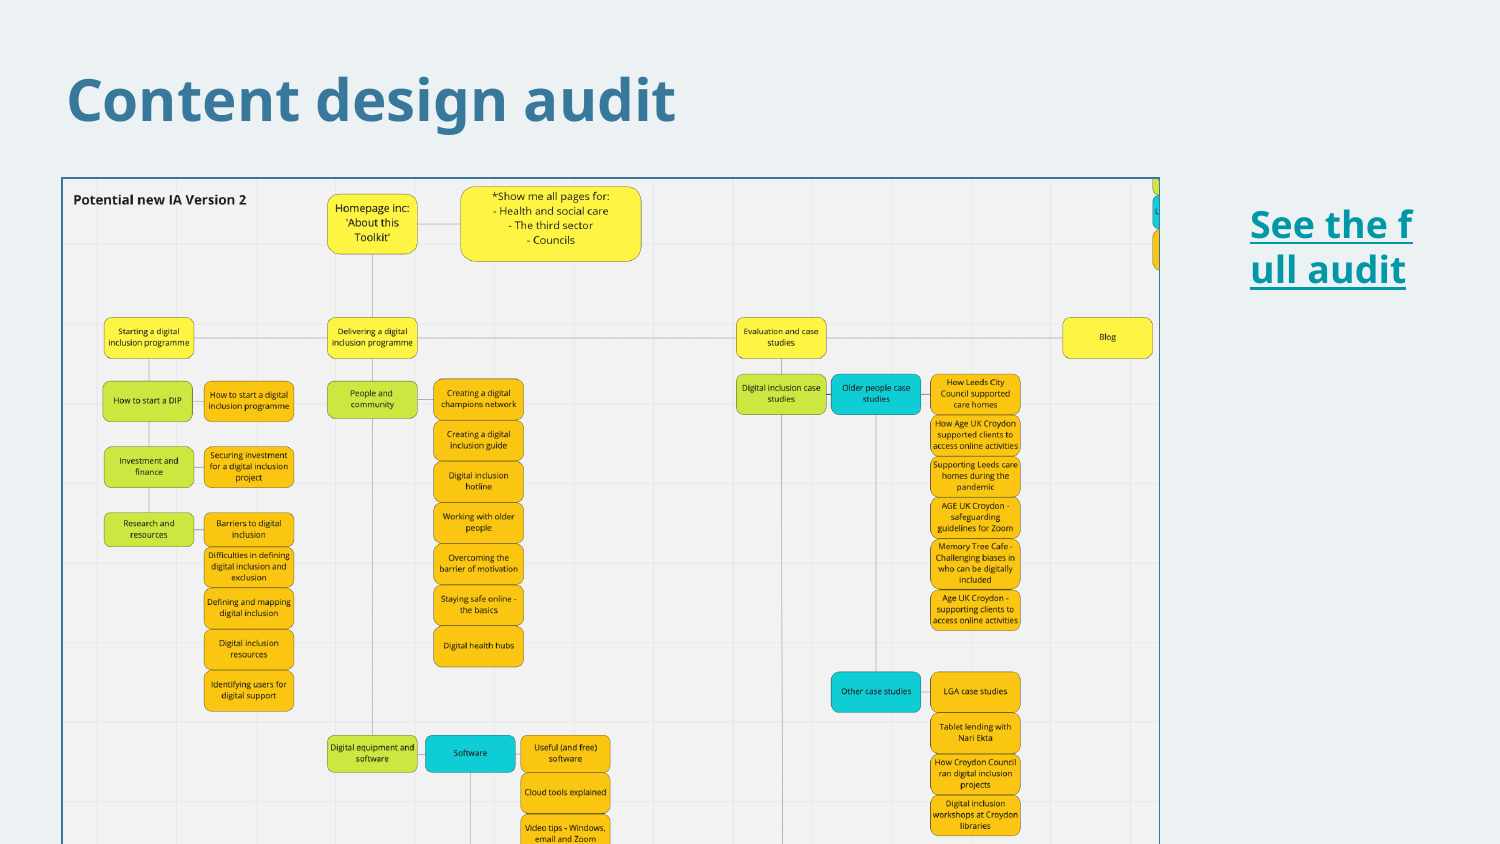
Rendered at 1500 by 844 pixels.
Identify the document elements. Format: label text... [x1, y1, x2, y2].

title Content design audit [51, 48, 1449, 157]
subtitle See the full audit [1234, 178, 1439, 319]
picture [63, 178, 1159, 844]
